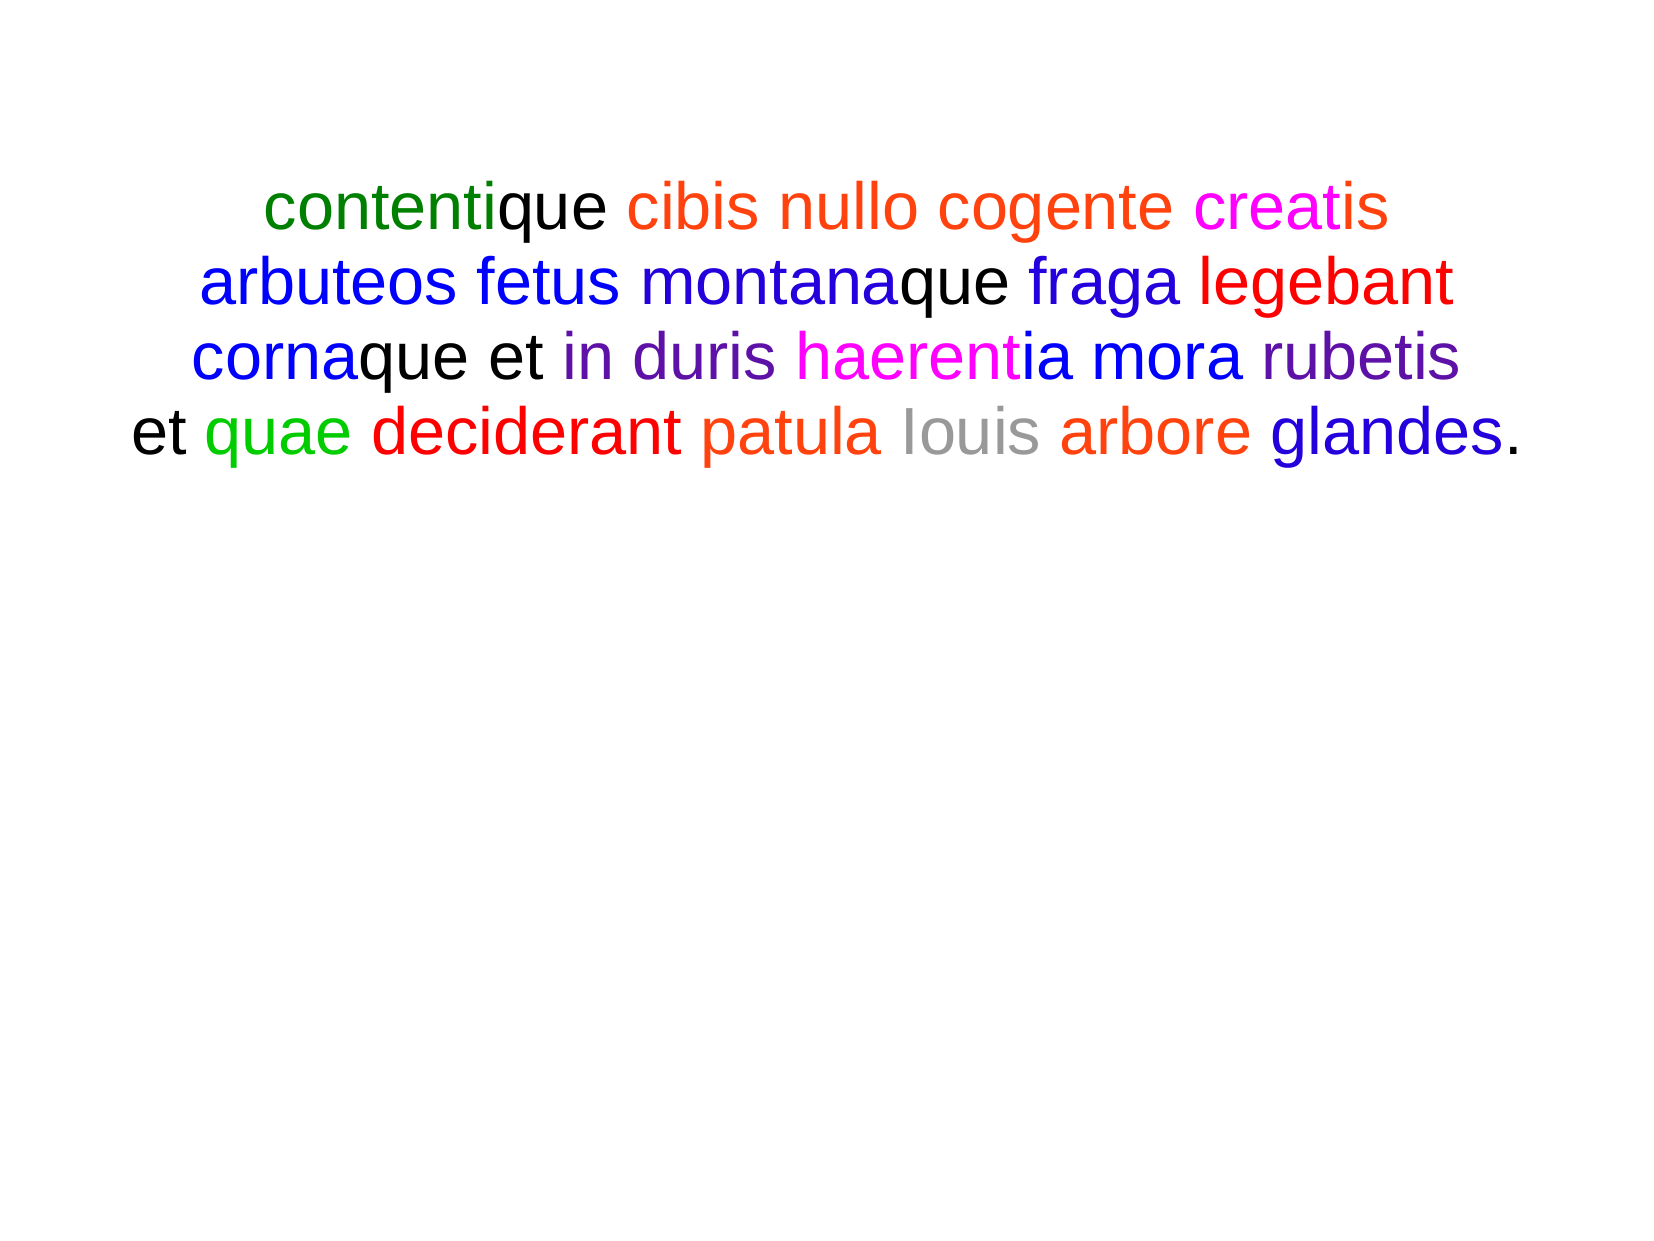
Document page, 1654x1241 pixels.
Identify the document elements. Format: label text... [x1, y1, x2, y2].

title contentique cibis nullo cogente creatis arbuteos fetus montanaque fraga legebant cornaque et in duris haerentia mora rubetis et quae deciderant patula Iouis arbore glandes. [47, 35, 1607, 603]
